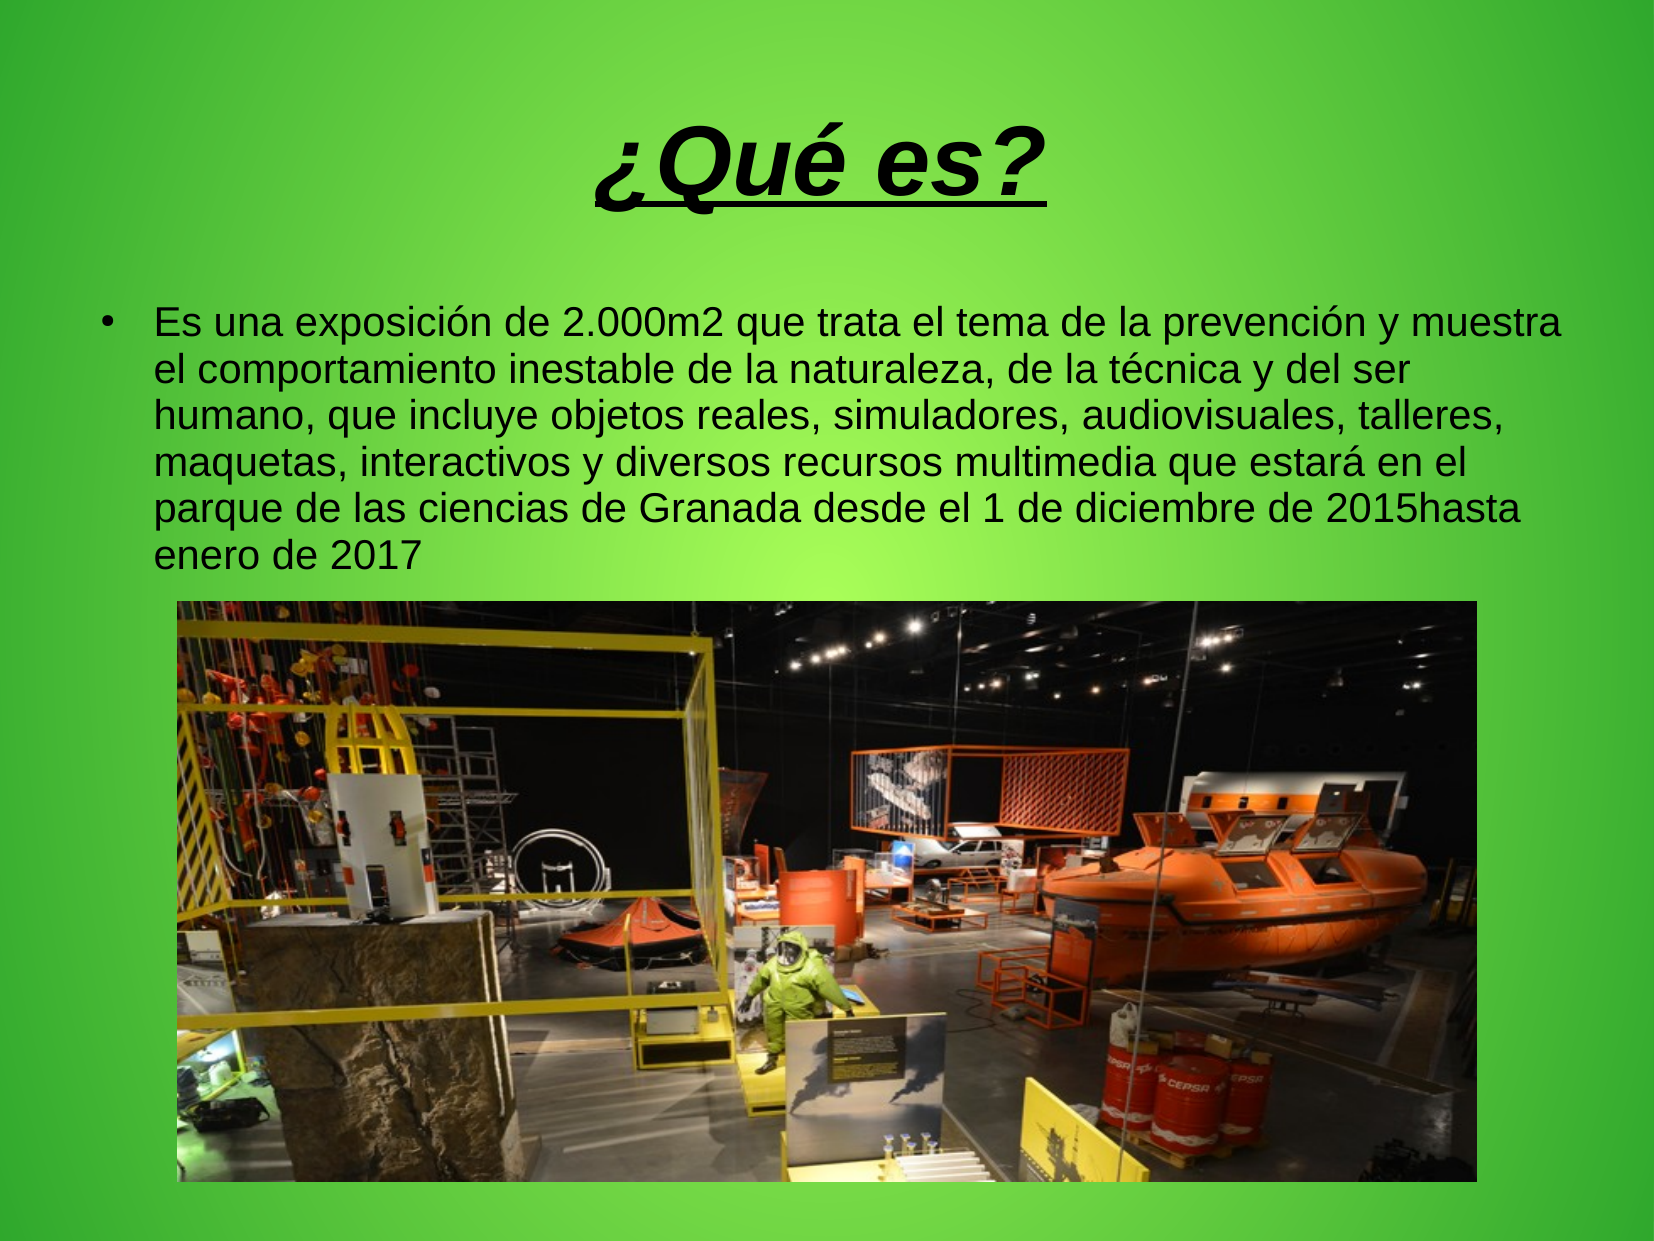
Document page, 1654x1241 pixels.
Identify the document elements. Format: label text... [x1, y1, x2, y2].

picture [177, 601, 1477, 1182]
list Es una exposición de 2.000m2 que trata el tema de la prevención y muestra el comportamiento inestable de la naturaleza, de la técnica y del ser humano, que incluye objetos reales, simuladores, audiovisuales, talleres, maquetas, interactivos y diversos recursos multimedia que estará en el parque de las ciencias de Granada desde el 1 de diciembre de 2015hasta enero de 2017 [82, 299, 1571, 1019]
title ¿Qué es? [76, 59, 1565, 264]
